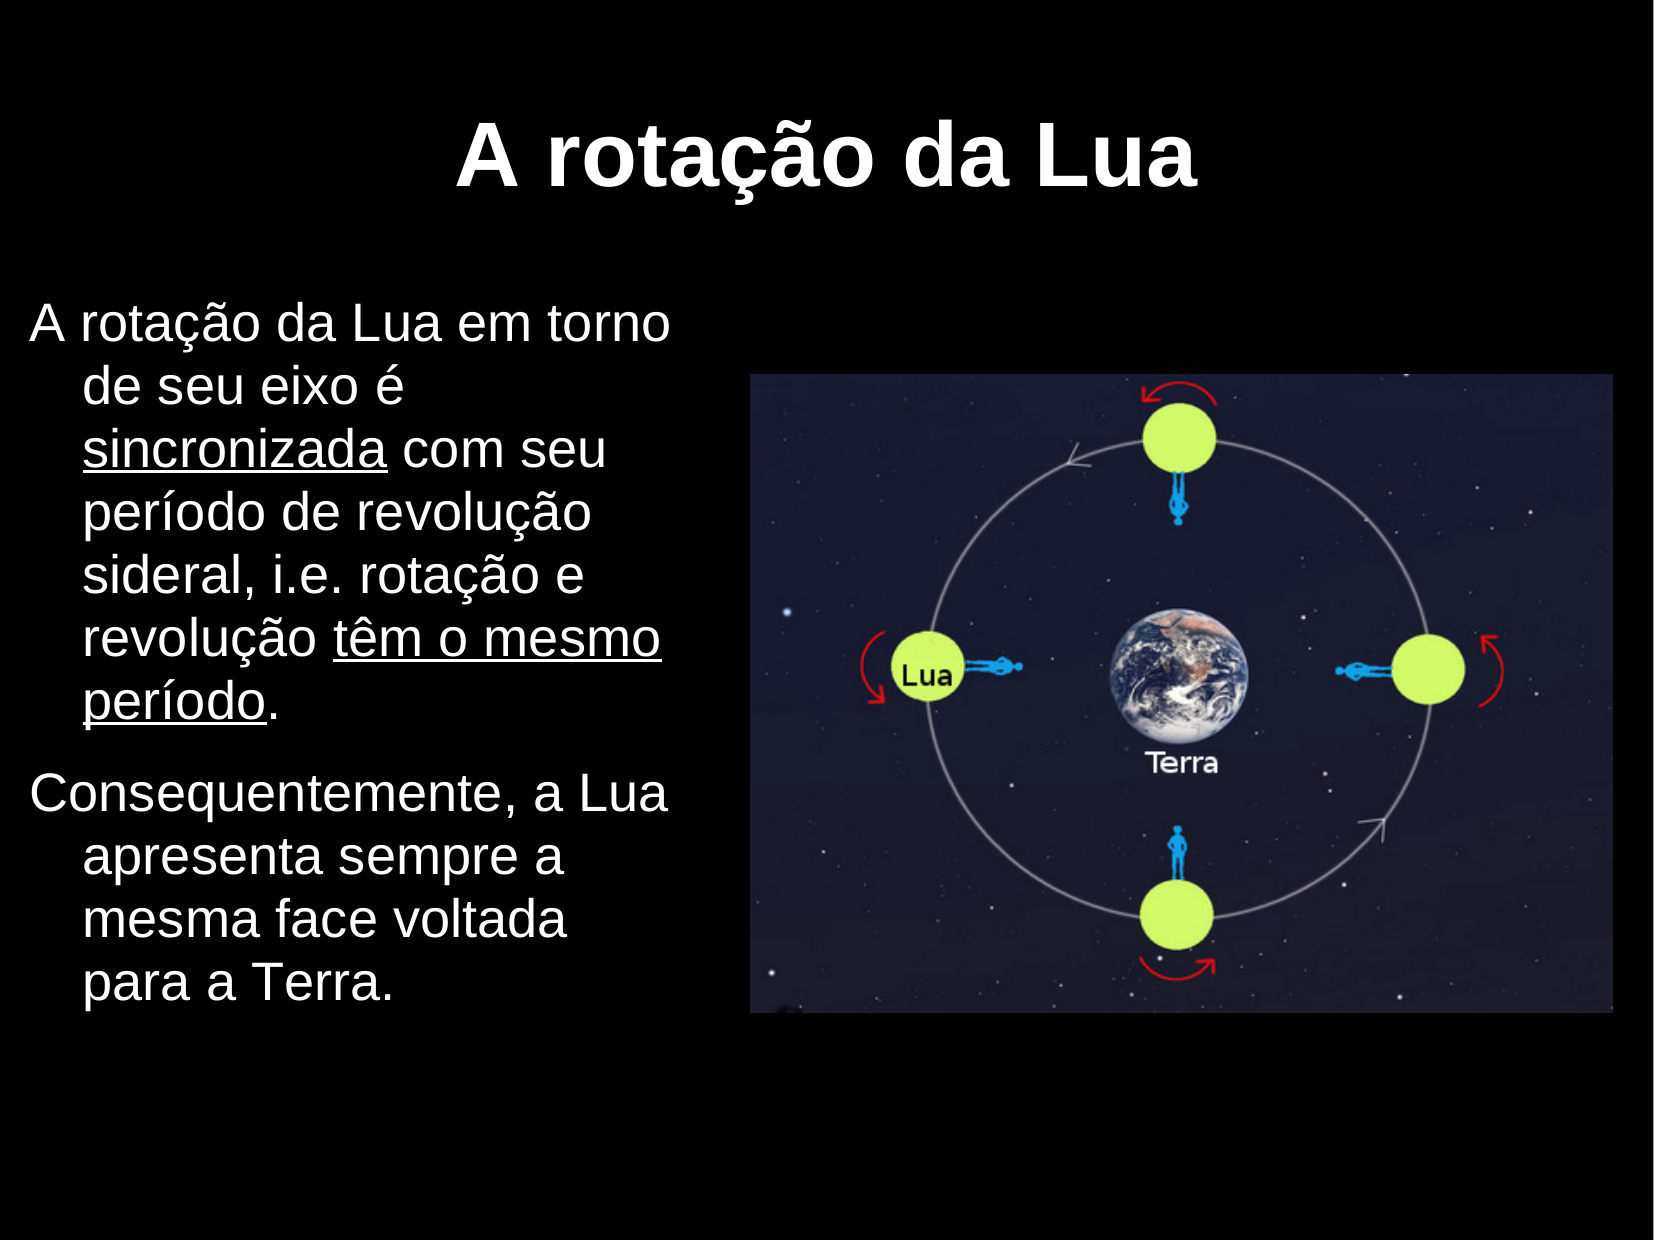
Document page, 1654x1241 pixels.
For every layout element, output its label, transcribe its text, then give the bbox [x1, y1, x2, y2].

list A rotação da Lua em torno de seu eixo é sincronizada com seu período de revolução sideral, i.e. rotação e revolução têm o mesmo período. Consequentemente, a Lua apresenta sempre a mesma face voltada para a Terra. [11, 290, 680, 1109]
title A rotação da Lua [82, 49, 1571, 257]
picture [750, 374, 1613, 1013]
